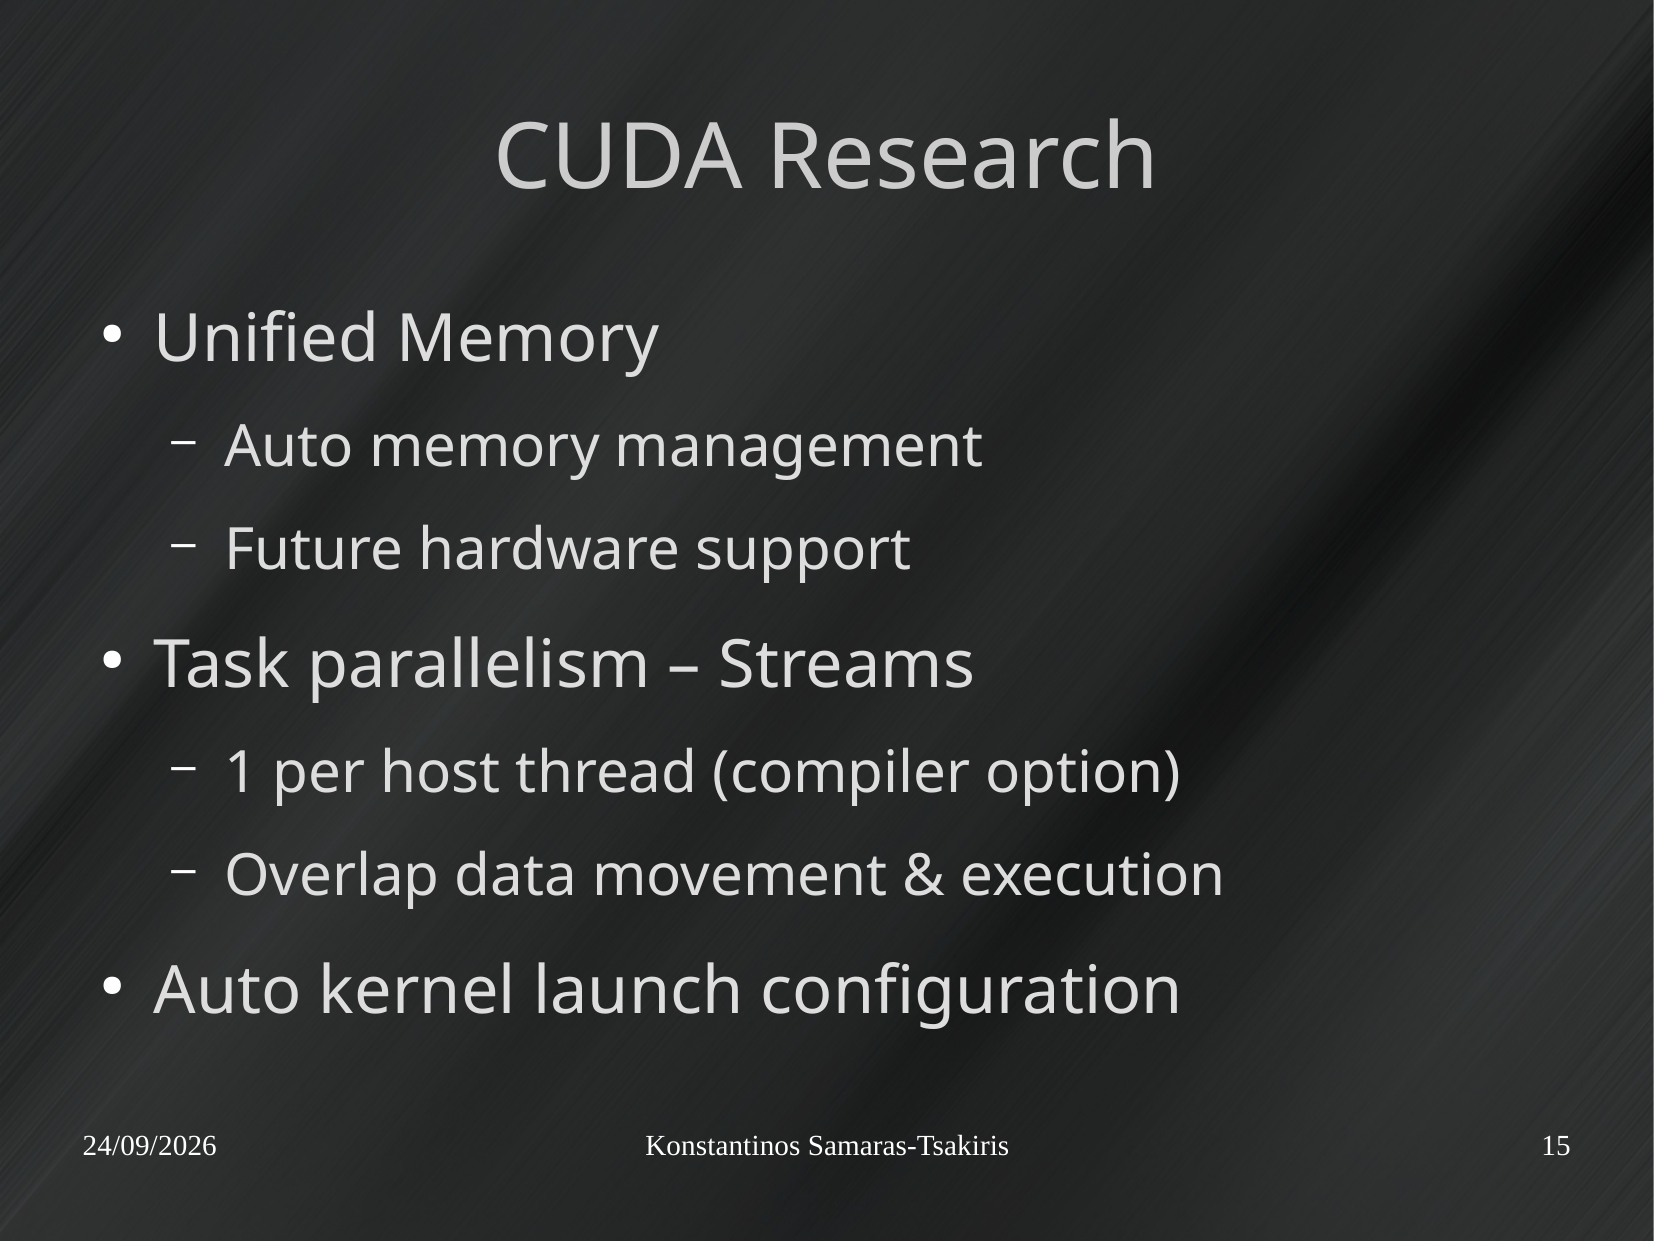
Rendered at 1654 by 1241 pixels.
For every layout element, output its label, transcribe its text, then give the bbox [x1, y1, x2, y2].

title CUDA Research [82, 49, 1571, 257]
picture [0, 0, 1654, 1241]
list Unified Memory Auto memory management Future hardware support Task parallelism – Streams 1 per host thread (compiler option) Overlap data movement & execution Auto kernel launch configuration [82, 290, 1571, 1096]
